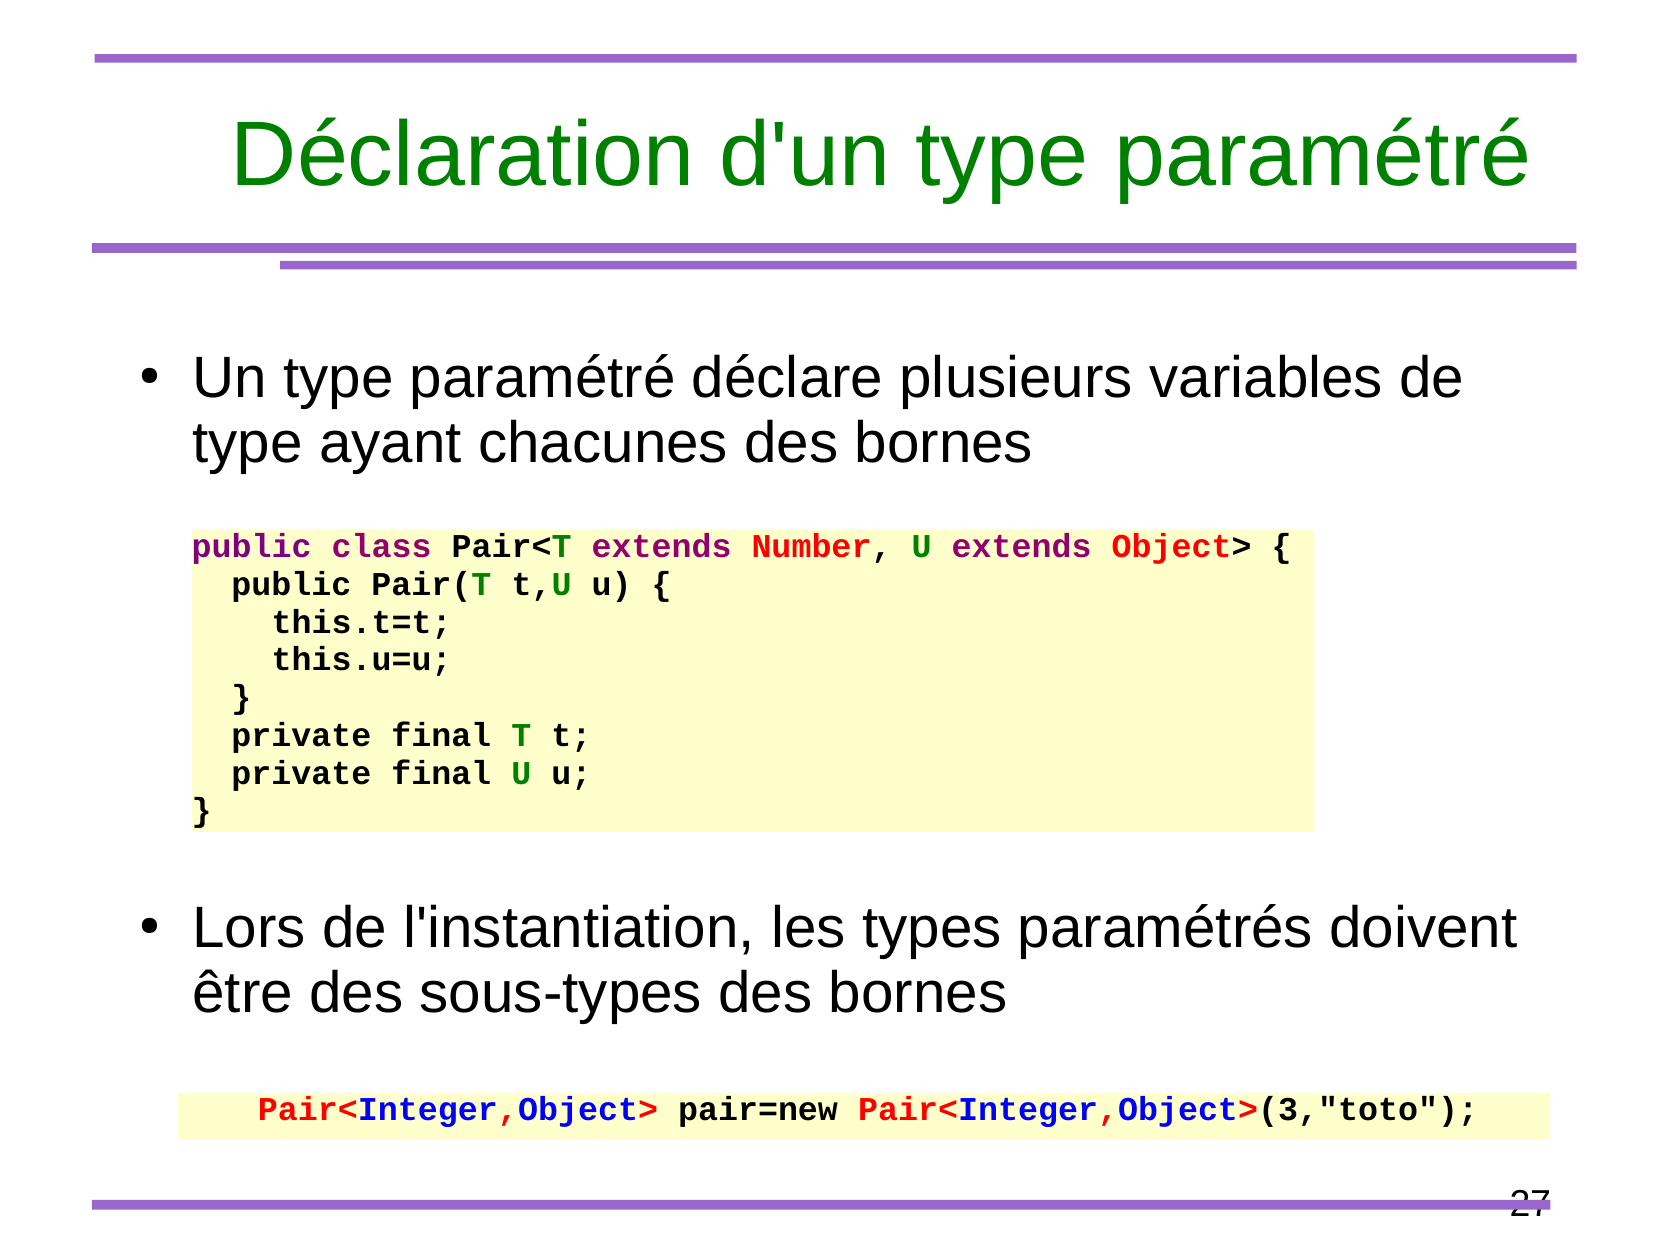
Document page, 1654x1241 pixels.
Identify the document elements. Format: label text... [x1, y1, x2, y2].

text_box Pair<Integer,Object> pair=new Pair<Integer,Object>(3,"toto"); [178, 1092, 1551, 1140]
list Un type paramétré déclare plusieurs variables de type ayant chacunes des bornes Lors de l'instantiation, les types paramétrés doivent être des sous-types des bornes [121, 344, 1534, 1127]
text_box public class Pair<T extends Number, U extends Object> { public Pair(T t,U u) { this.t=t; this.u=u; } private final T t; private final U u; } [191, 529, 1315, 832]
title Déclaration d'un type paramétré [121, 49, 1534, 257]
